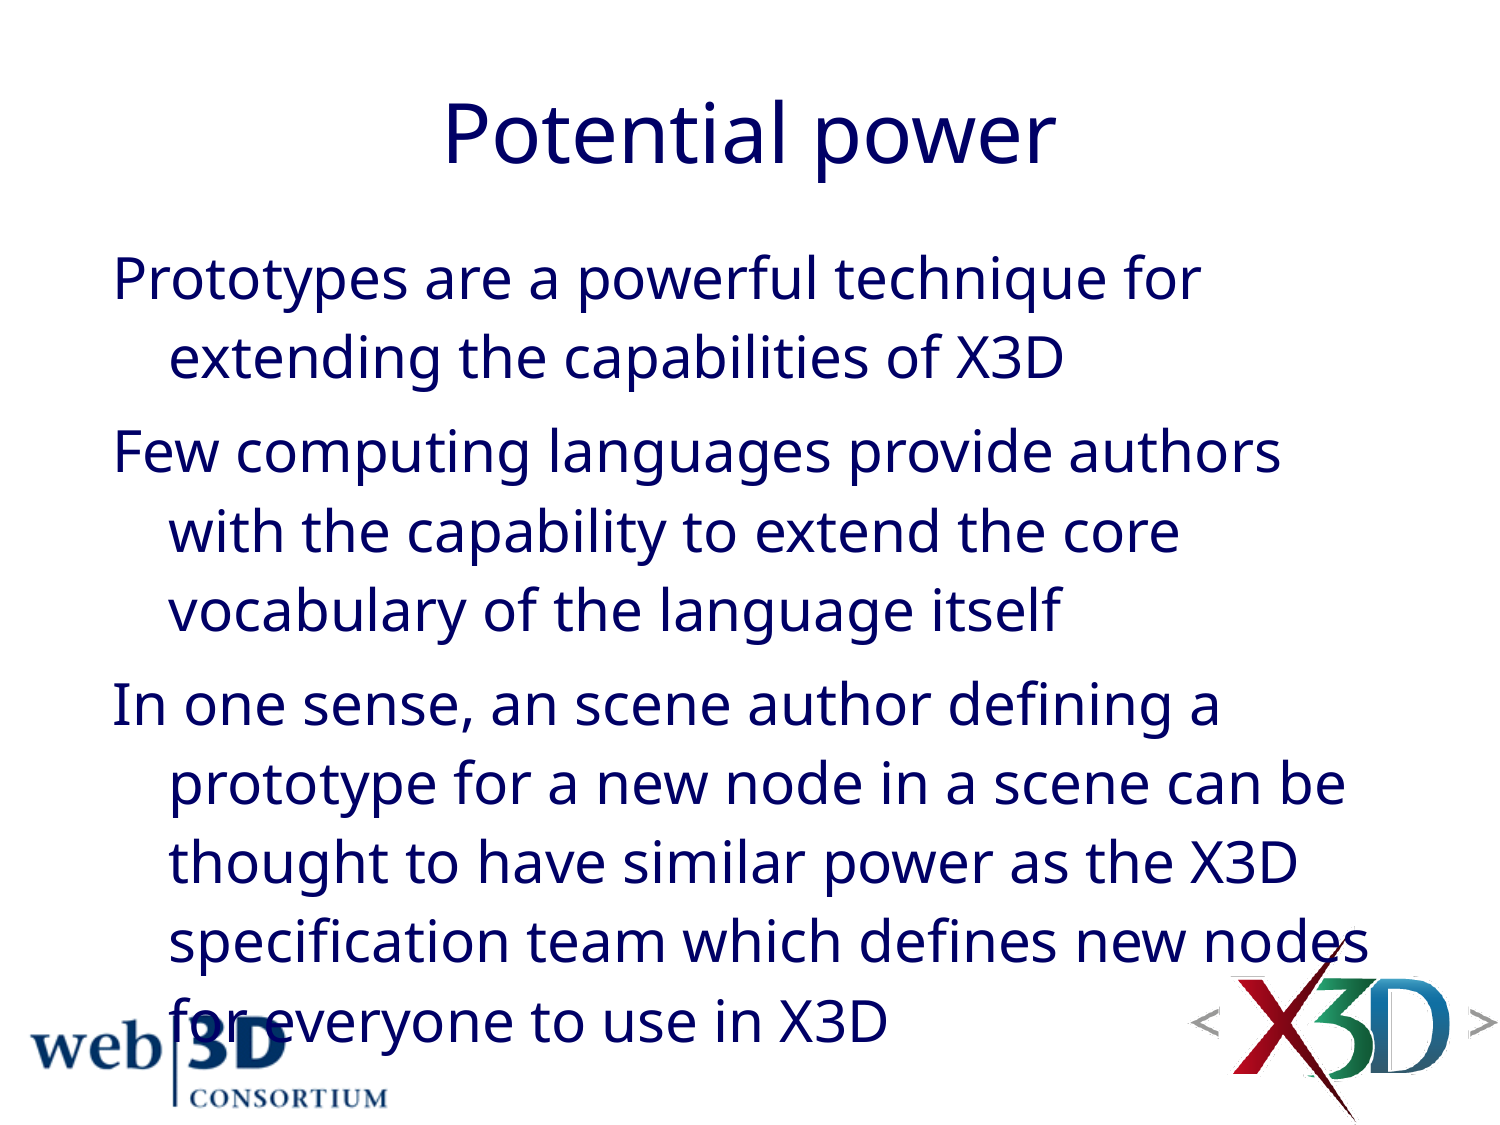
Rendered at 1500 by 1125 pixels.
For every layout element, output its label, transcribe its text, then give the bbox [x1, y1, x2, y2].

list Prototypes are a powerful technique for extending the capabilities of X3D Few computing languages provide authors with the capability to extend the core vocabulary of the language itself In one sense, an scene author defining a prototype for a new node in a scene can be thought to have similar power as the X3D specification team which defines new nodes for everyone to use in X3D [112, 237, 1388, 986]
picture [1187, 926, 1500, 1125]
picture [12, 998, 413, 1118]
title Potential power [112, 44, 1388, 218]
